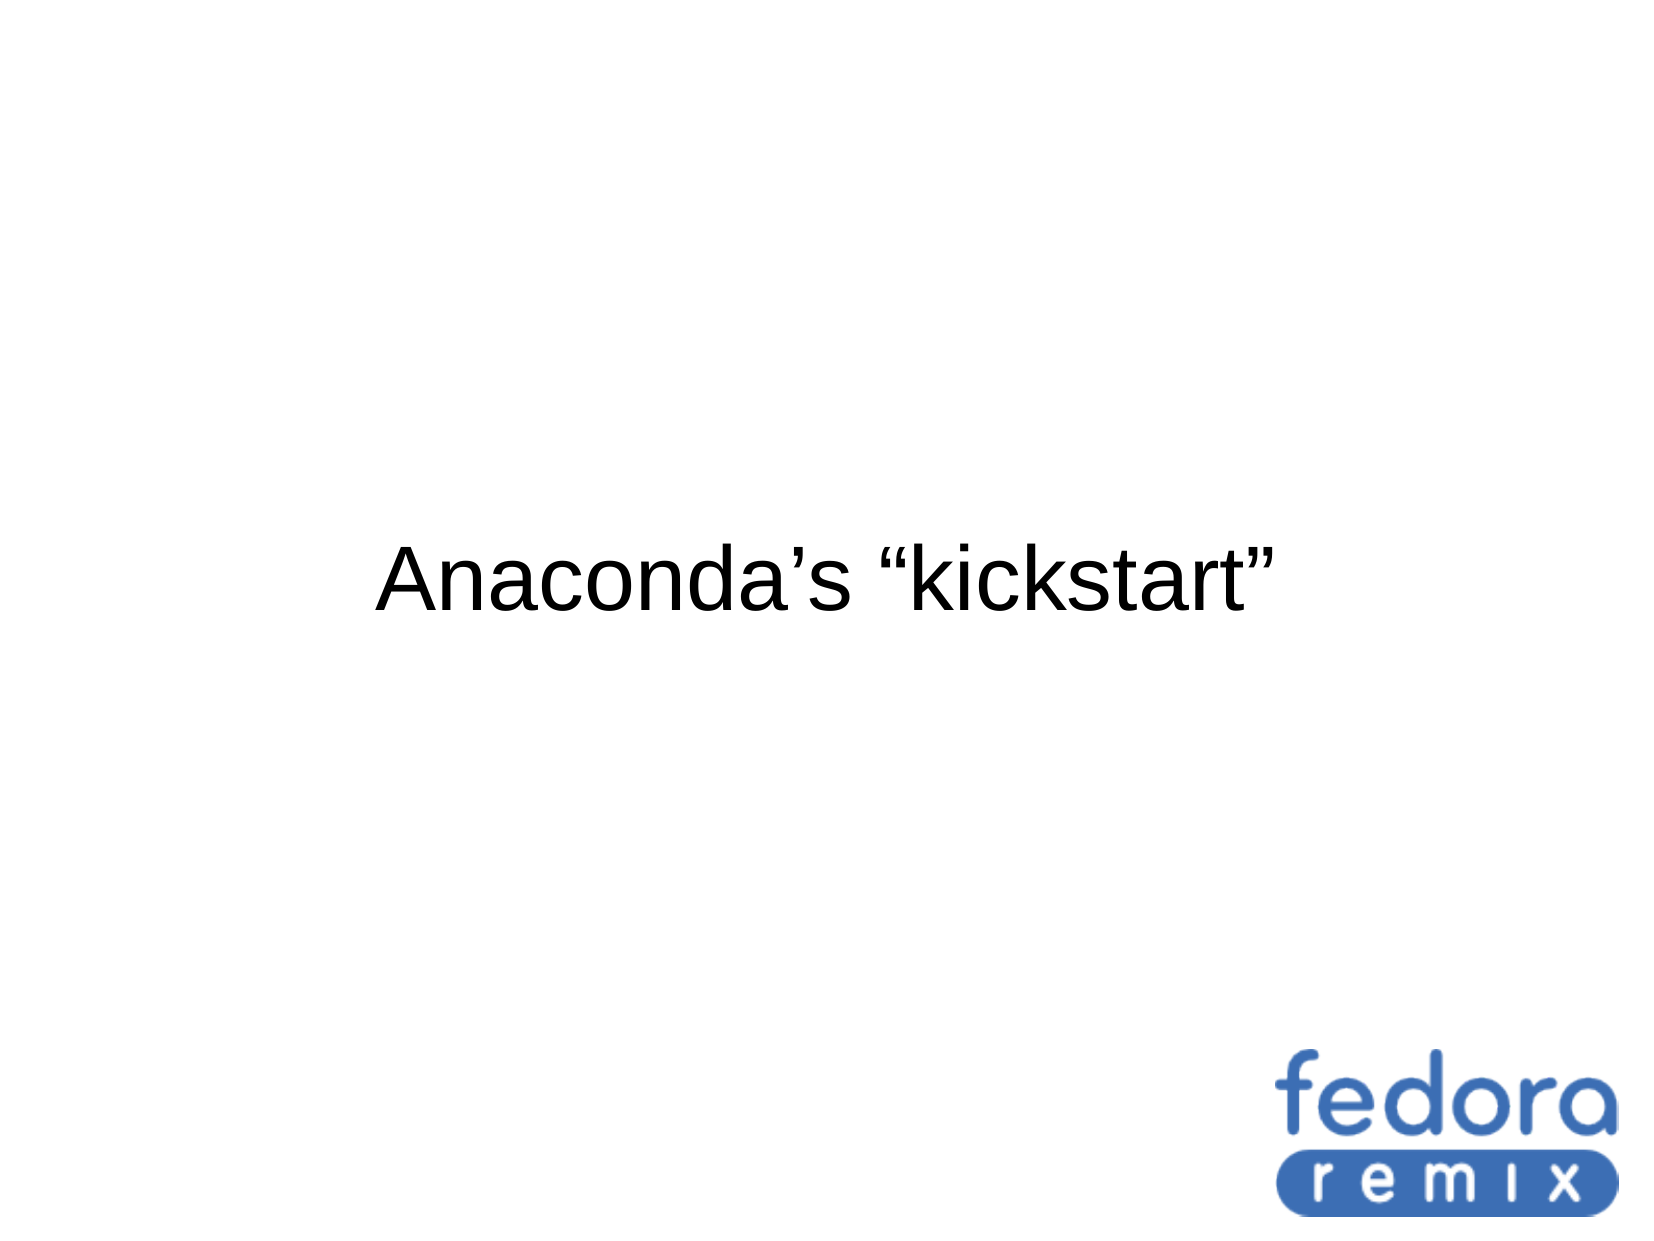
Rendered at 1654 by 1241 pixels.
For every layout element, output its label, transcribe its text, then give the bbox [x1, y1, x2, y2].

picture [1275, 1049, 1619, 1217]
title Anaconda’s “kickstart” [82, 49, 1571, 1109]
